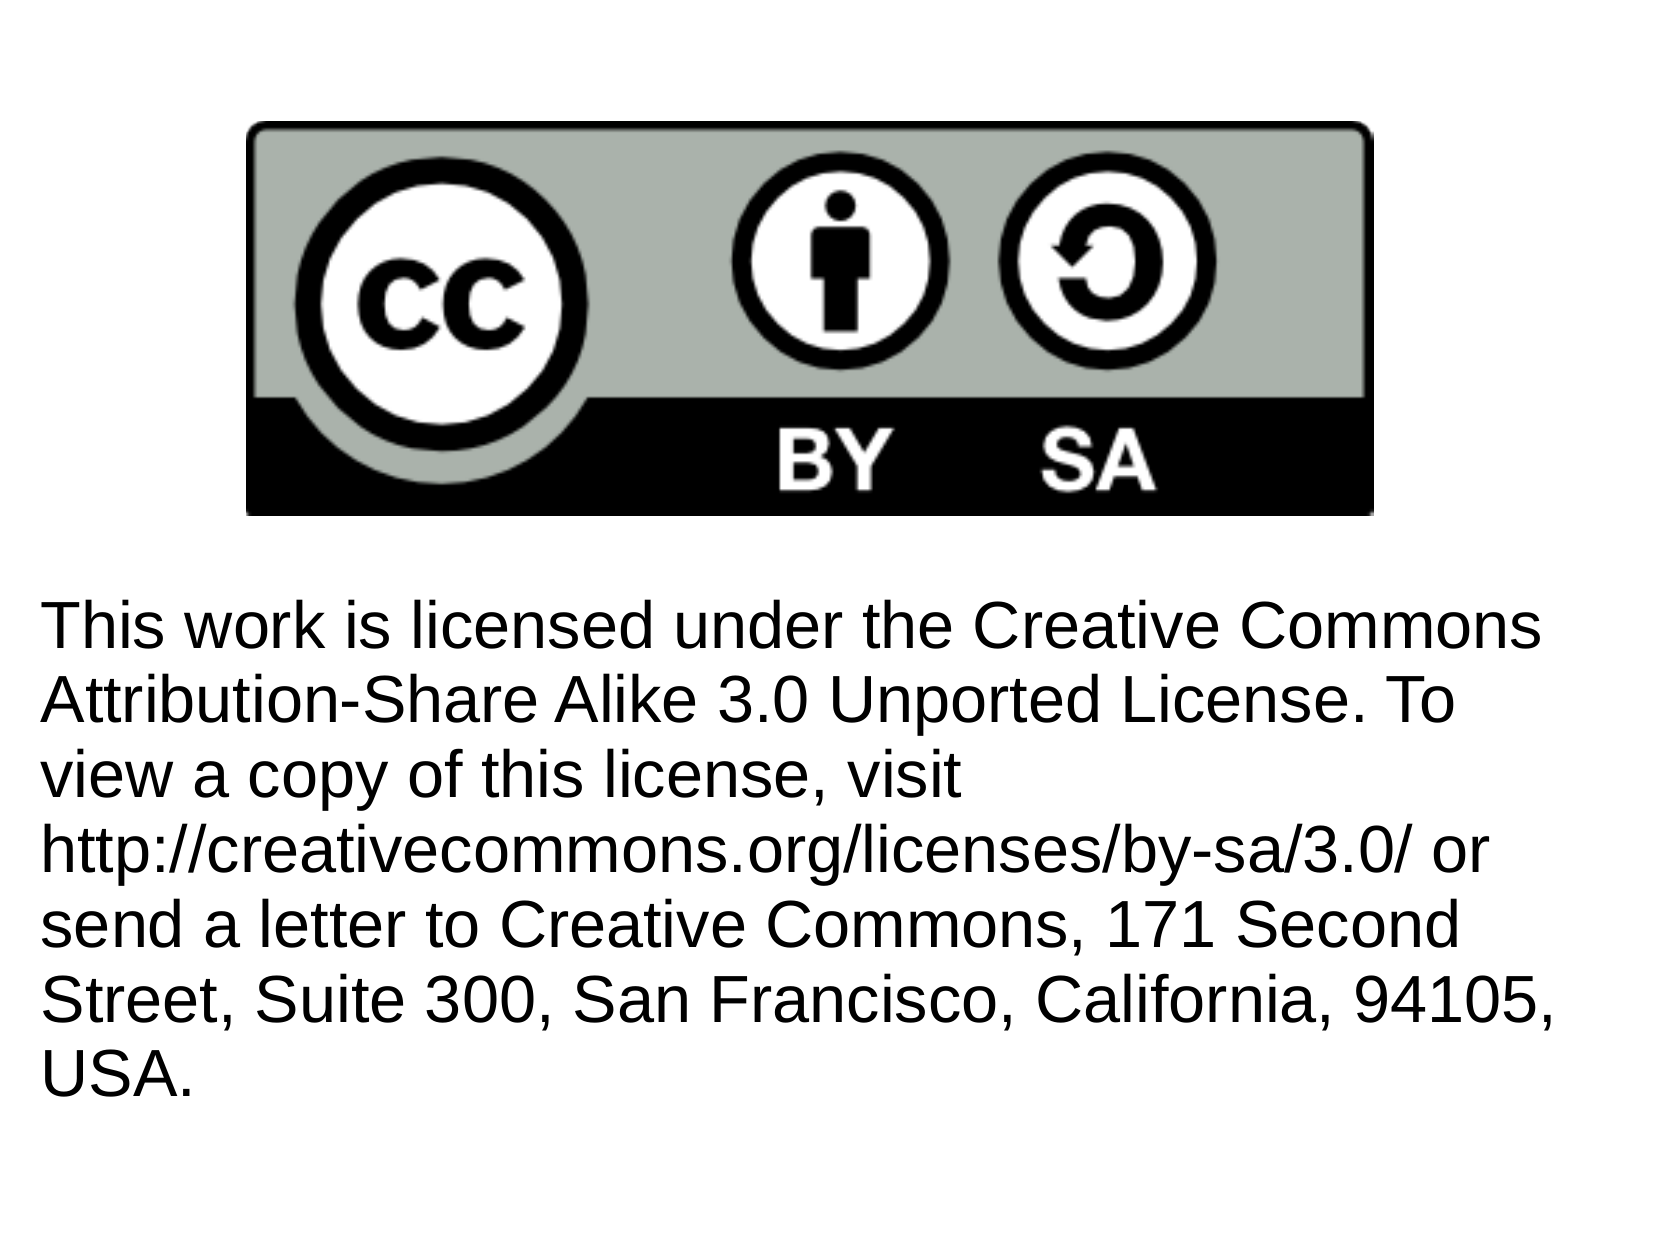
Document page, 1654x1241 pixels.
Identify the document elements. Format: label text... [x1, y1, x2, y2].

text_box This work is licensed under the Creative Commons Attribution-Share Alike 3.0 Unported License. To view a copy of this license, visit http://creativecommons.org/licenses/by-sa/3.0/ or send a letter to Creative Commons, 171 Second Street, Suite 300, San Francisco, California, 94105, USA. [25, 505, 1595, 1185]
picture [246, 121, 1374, 516]
